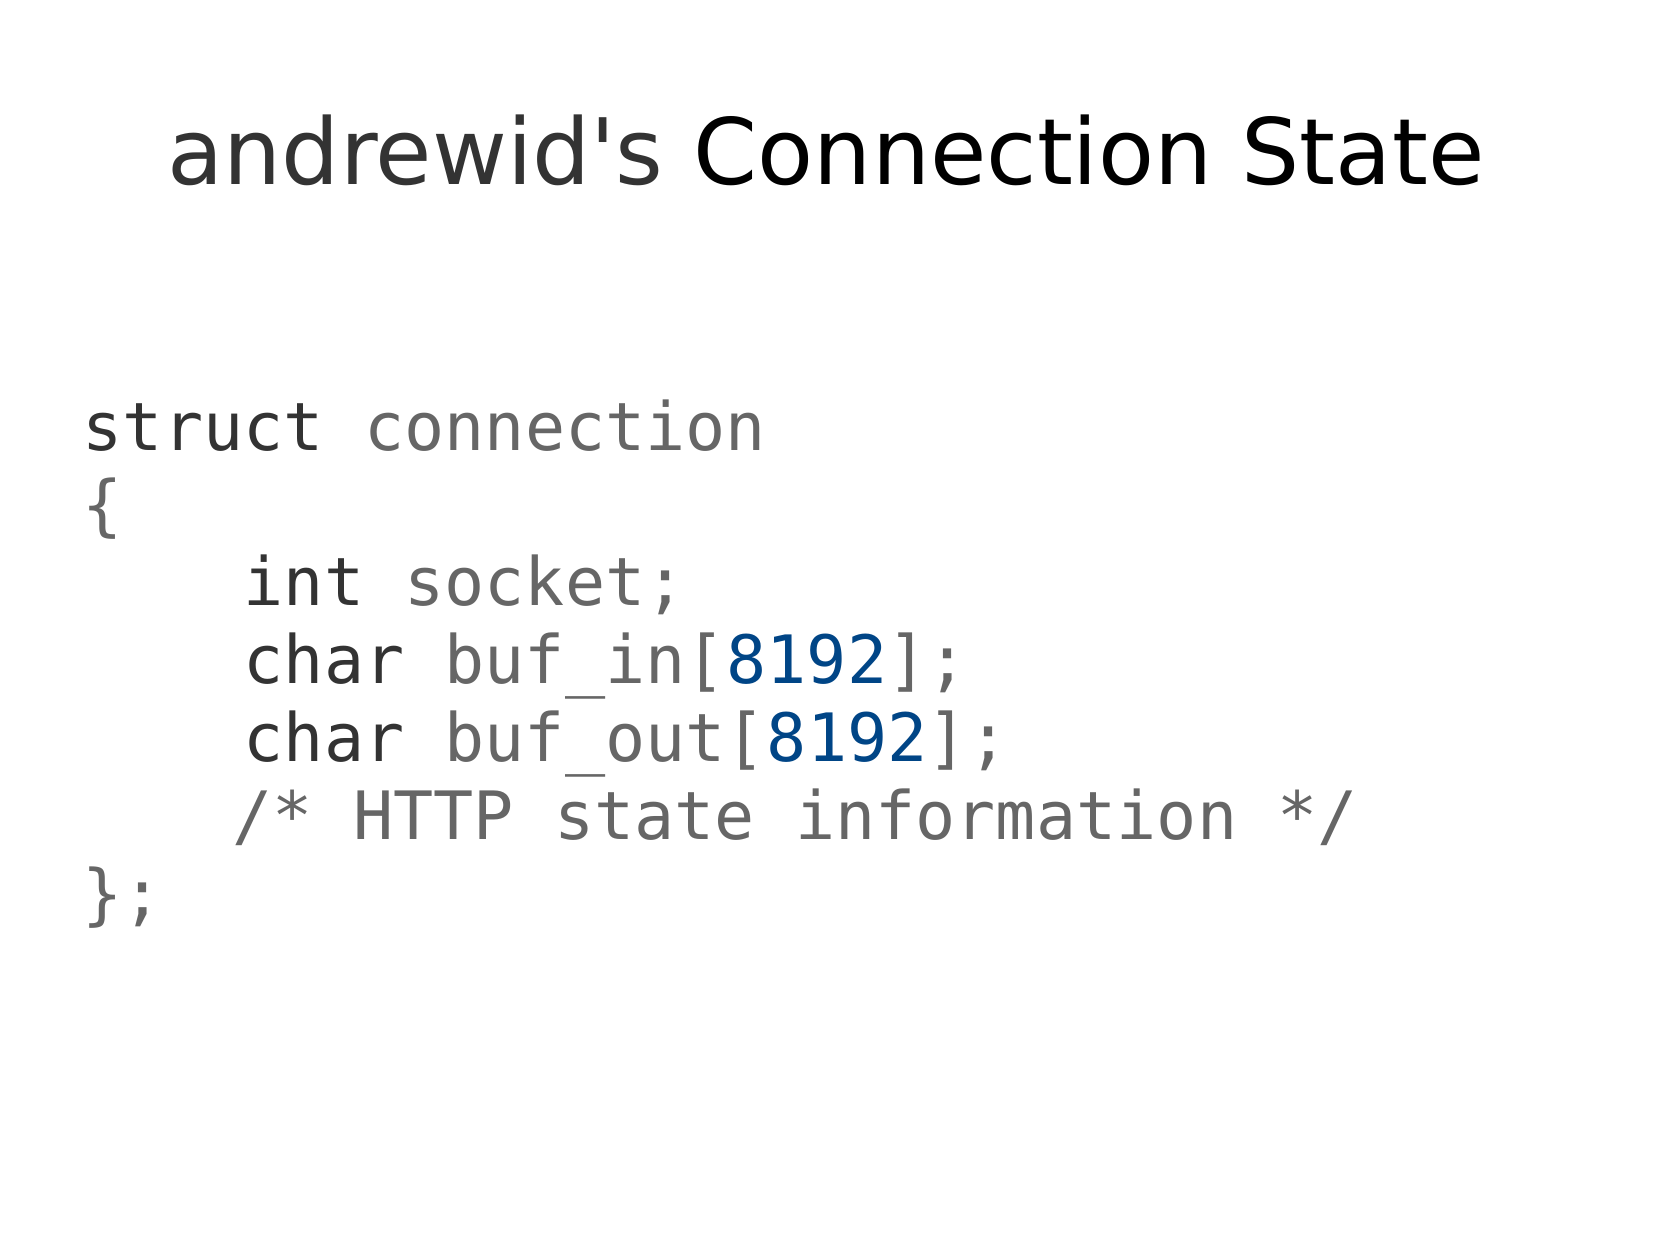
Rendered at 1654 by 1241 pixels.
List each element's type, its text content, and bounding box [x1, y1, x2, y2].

subtitle struct connection { int socket; char buf_in[8192]; char buf_out[8192]; /* HTTP state information */ }; [82, 290, 1571, 1109]
title andrewid's Connection State [82, 49, 1571, 257]
